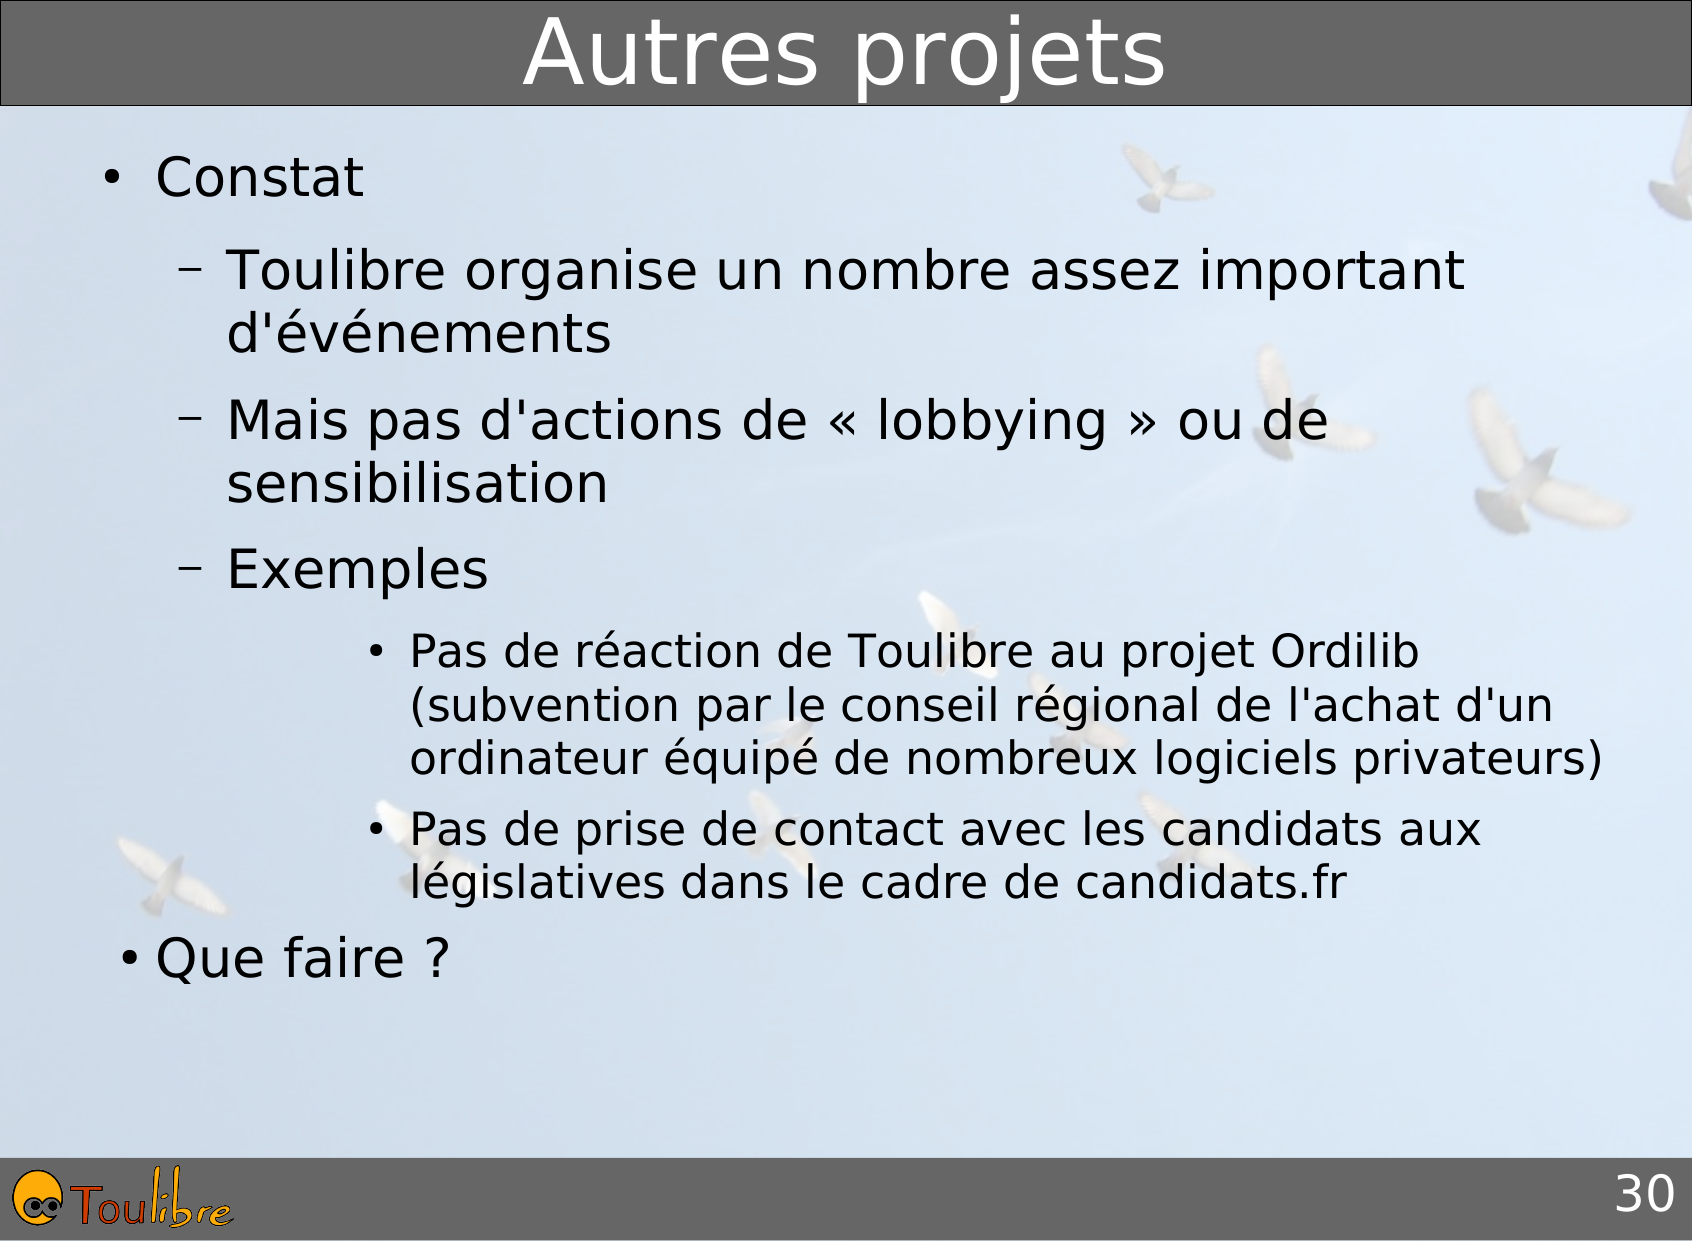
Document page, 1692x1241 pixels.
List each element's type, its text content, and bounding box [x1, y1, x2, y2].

title Autres projets [0, 0, 1692, 107]
list Constat Toulibre organise un nombre assez important d'événements Mais pas d'actions de « lobbying » ou de sensibilisation Exemples Pas de réaction de Toulibre au projet Ordilib (subvention par le conseil régional de l'achat d'un ordinateur équipé de nombreux logiciels privateurs) Pas de prise de contact avec les candidats aux législatives dans le cadre de candidats.fr Que faire ? [84, 146, 1608, 1109]
picture [12, 1165, 234, 1228]
